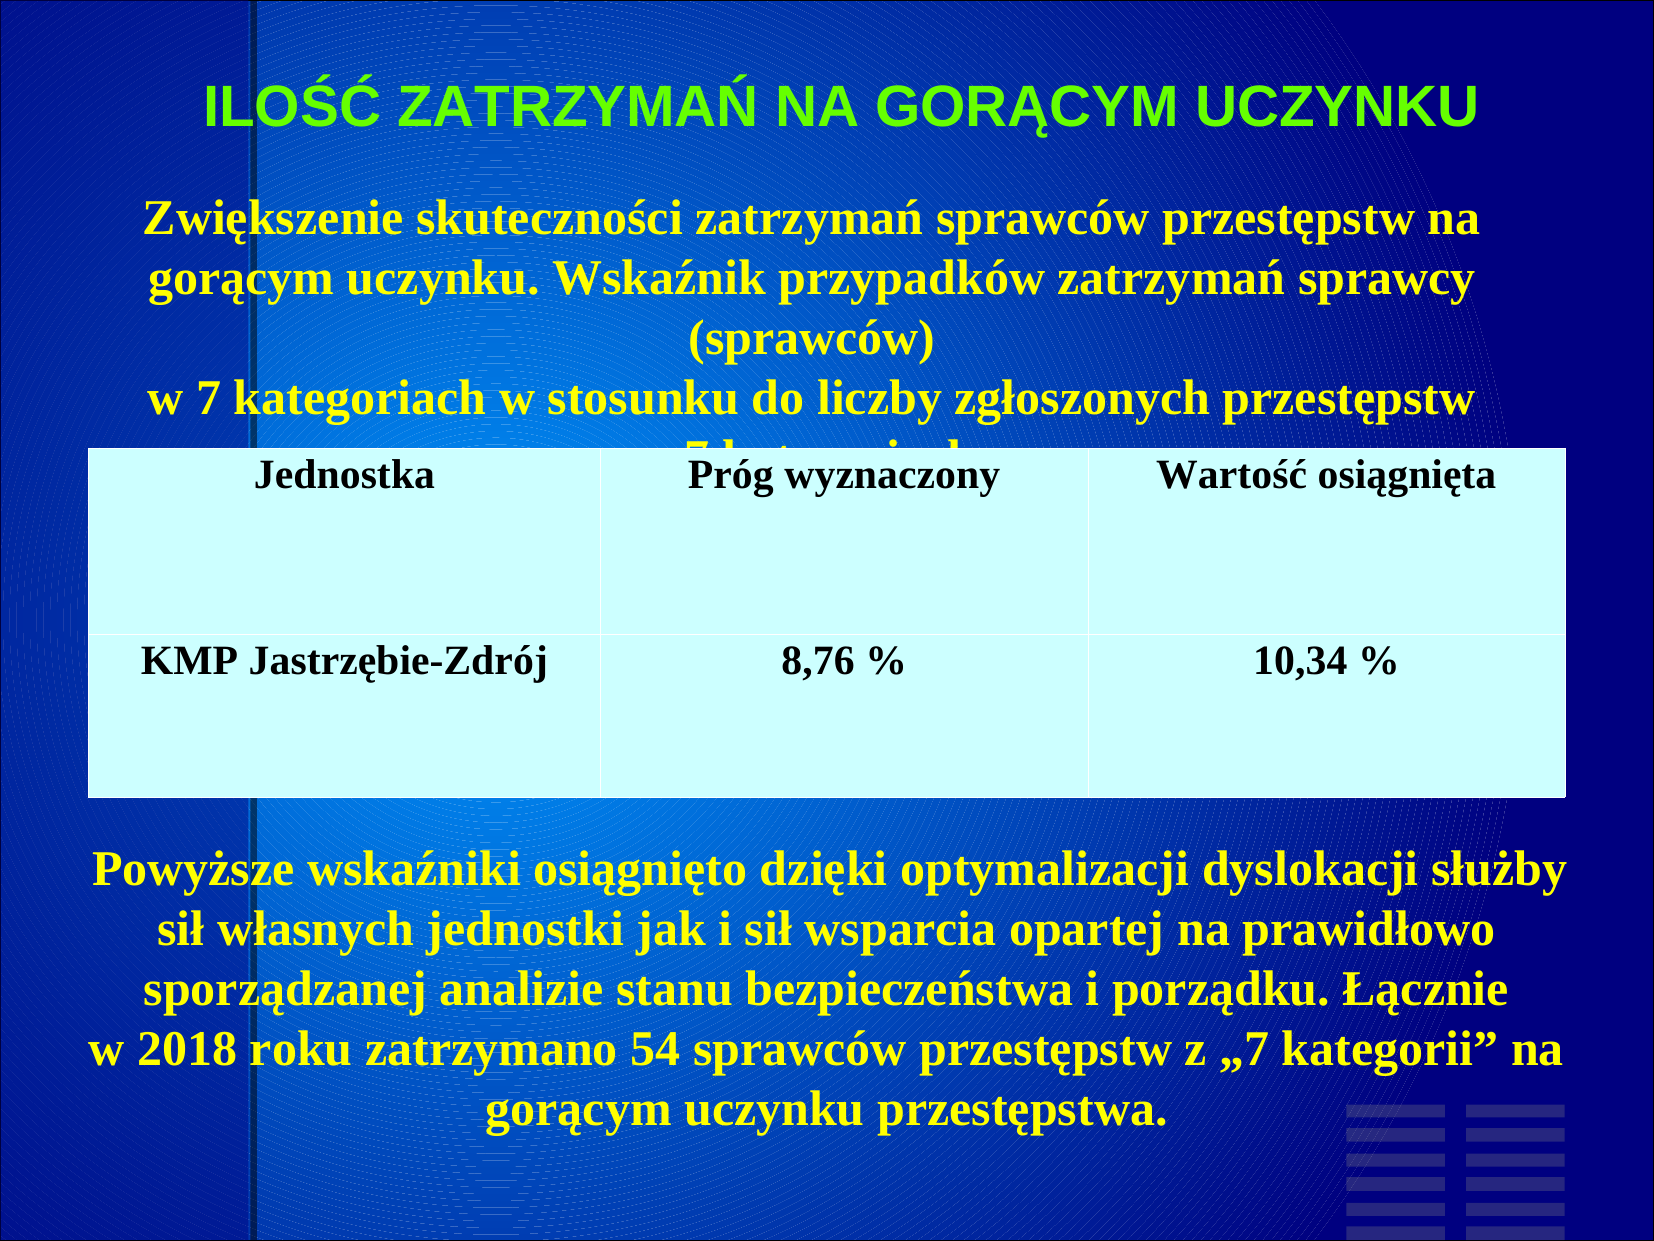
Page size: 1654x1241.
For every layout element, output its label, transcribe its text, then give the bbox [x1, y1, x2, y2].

table_header Próg wyznaczony [601, 449, 1088, 634]
table_cell KMP Jastrzębie-Zdrój [89, 635, 600, 797]
table_cell 10,34 % [1089, 635, 1565, 797]
text_box Zwiększenie skuteczności zatrzymań sprawców przestępstw na gorącym uczynku. Wskaźnik przypadków zatrzymań sprawcy (sprawców) w 7 kategoriach w stosunku do liczby zgłoszonych przestępstw w 7 kategoriach. [29, 177, 1595, 492]
table_header Wartość osiągnięta [1089, 449, 1565, 634]
table_header Jednostka [89, 449, 600, 634]
text_box Powyższe wskaźniki osiągnięto dzięki optymalizacji dyslokacji służby sił własnych jednostki jak i sił wsparcia opartej na prawidłowo sporządzanej analizie stanu bezpieczeństwa i porządku. Łącznie w 2018 roku zatrzymano 54 sprawców przestępstw z „7 kategorii” na gorącym uczynku przestępstwa. [59, 827, 1595, 1152]
text_box ILOŚĆ ZATRZYMAŃ NA GORĄCYM UCZYNKU [147, 66, 1536, 148]
table_cell 8,76 % [601, 635, 1088, 797]
